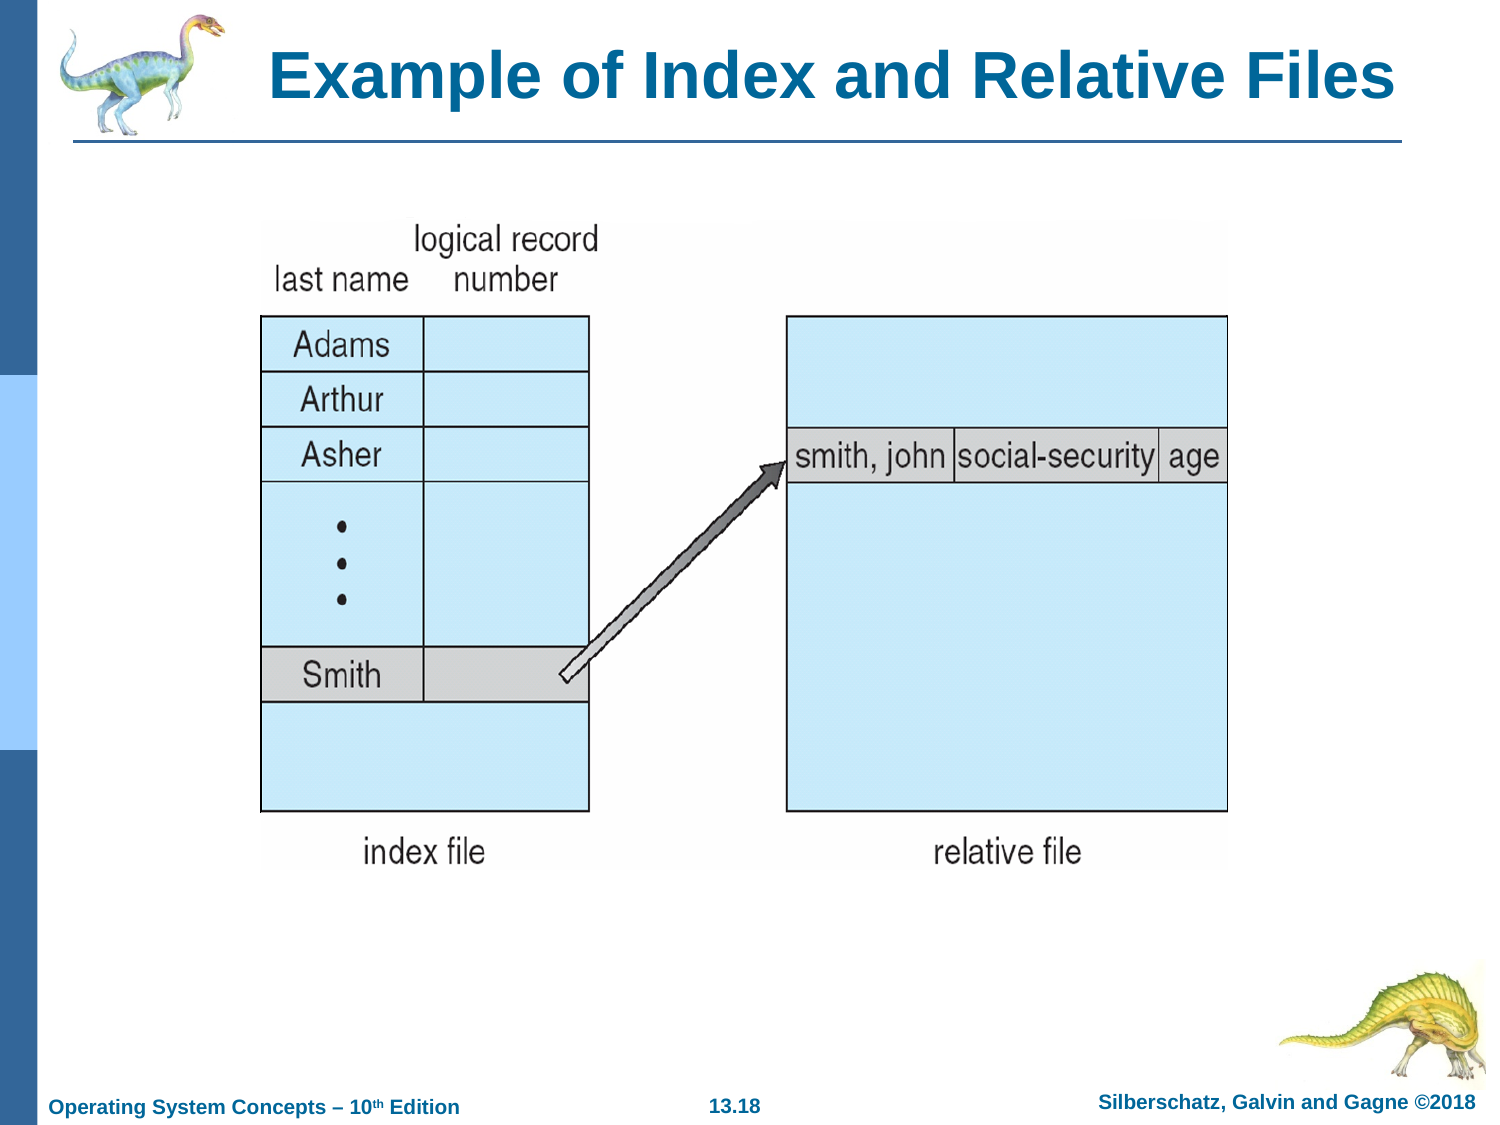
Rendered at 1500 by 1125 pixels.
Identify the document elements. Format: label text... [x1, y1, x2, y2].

picture [259, 216, 1228, 870]
picture [1415, 1094, 1423, 1099]
picture [46, 0, 243, 149]
title Example of Index and Relative Files [158, 24, 1500, 120]
picture [1275, 959, 1486, 1090]
